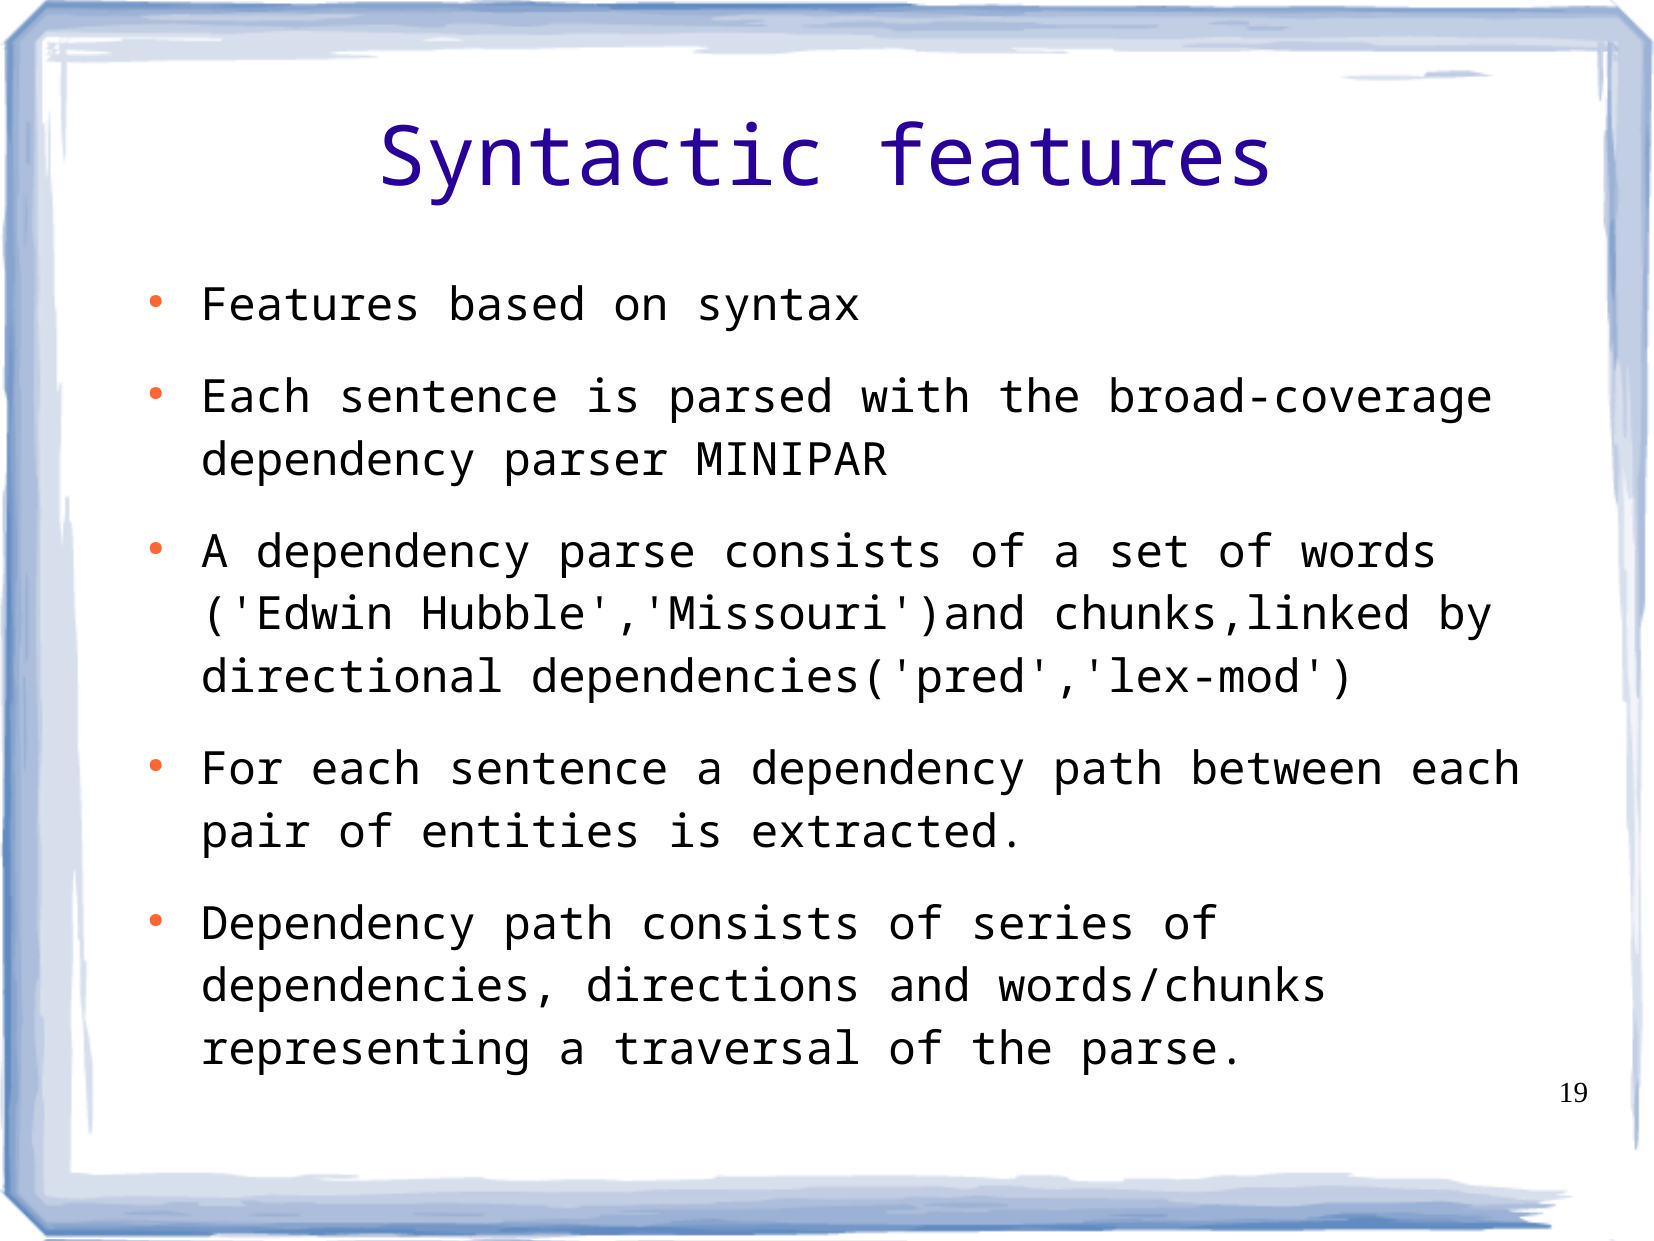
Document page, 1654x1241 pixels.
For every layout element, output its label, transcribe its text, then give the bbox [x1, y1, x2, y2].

list Features based on syntax Each sentence is parsed with the broad-coverage dependency parser MINIPAR A dependency parse consists of a set of words ('Edwin Hubble','Missouri')and chunks,linked by directional dependencies('pred','lex-mod') For each sentence a dependency path between each pair of entities is extracted. Dependency path consists of series of dependencies, directions and words/chunks representing a traversal of the parse. [129, 271, 1583, 991]
picture [0, 0, 1654, 1241]
title Syntactic features [82, 49, 1571, 257]
